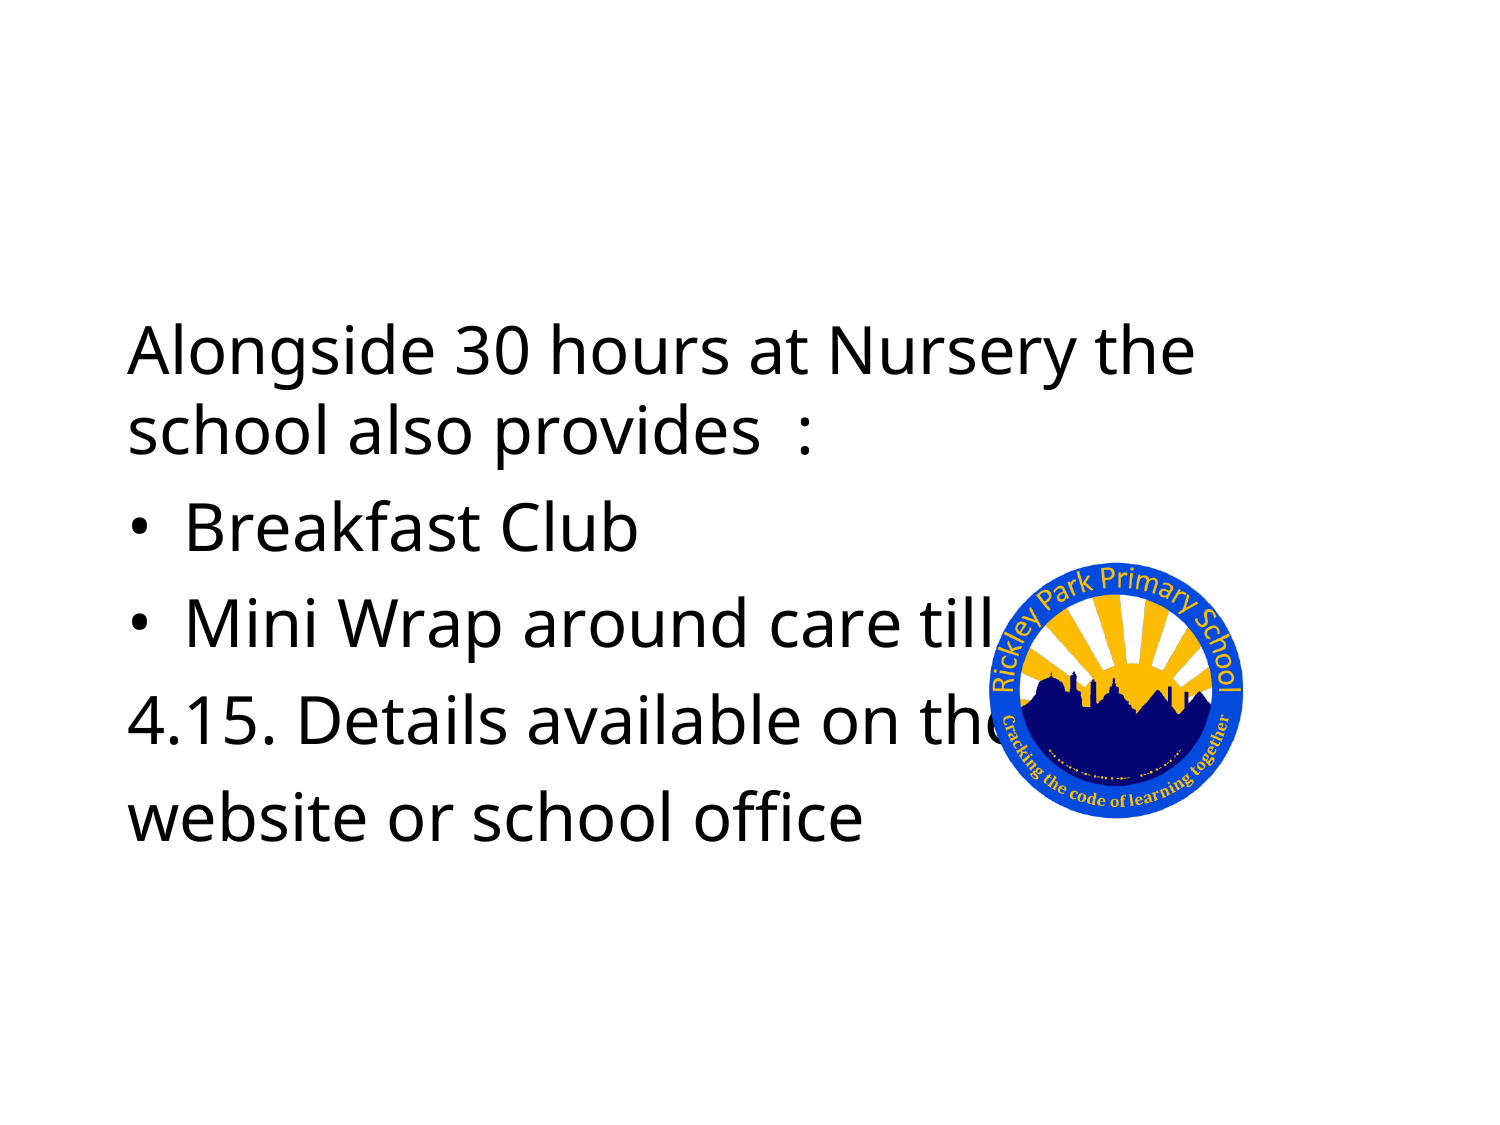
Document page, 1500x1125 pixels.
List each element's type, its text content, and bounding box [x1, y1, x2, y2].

list Alongside 30 hours at Nursery the school also provides : Breakfast Club Mini Wrap around care till 4.15. Details available on the website or school office [112, 299, 1375, 901]
picture [986, 562, 1245, 821]
